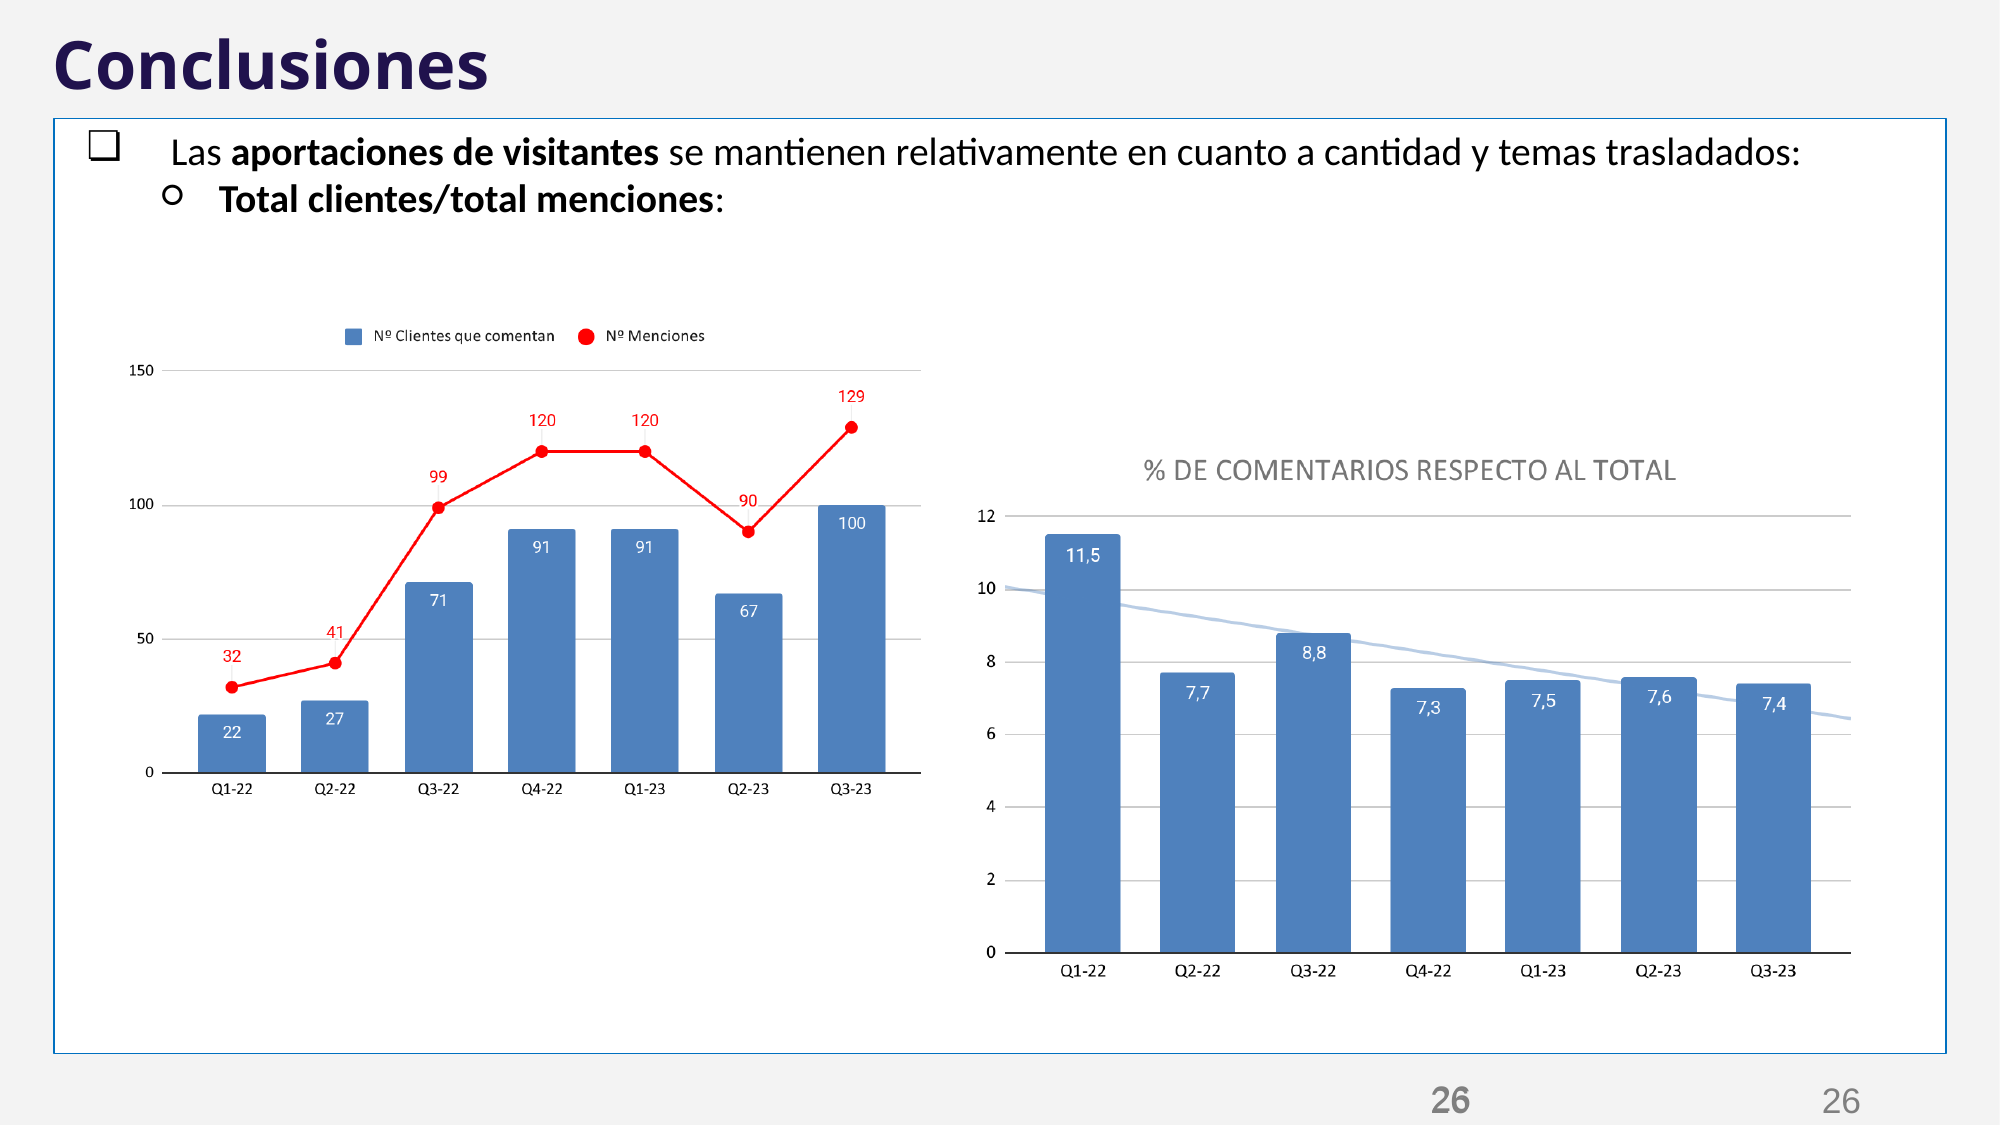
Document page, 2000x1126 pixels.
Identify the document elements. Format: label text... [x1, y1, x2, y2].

picture [102, 302, 1880, 1010]
text_box Conclusiones [52, 0, 1945, 126]
text_box Las aportaciones de visitantes se mantienen relativamente en cuanto a cantidad y temas trasladados: Total clientes/total menciones: [53, 118, 1947, 1054]
text_box <number> [1412, 1069, 1880, 1126]
